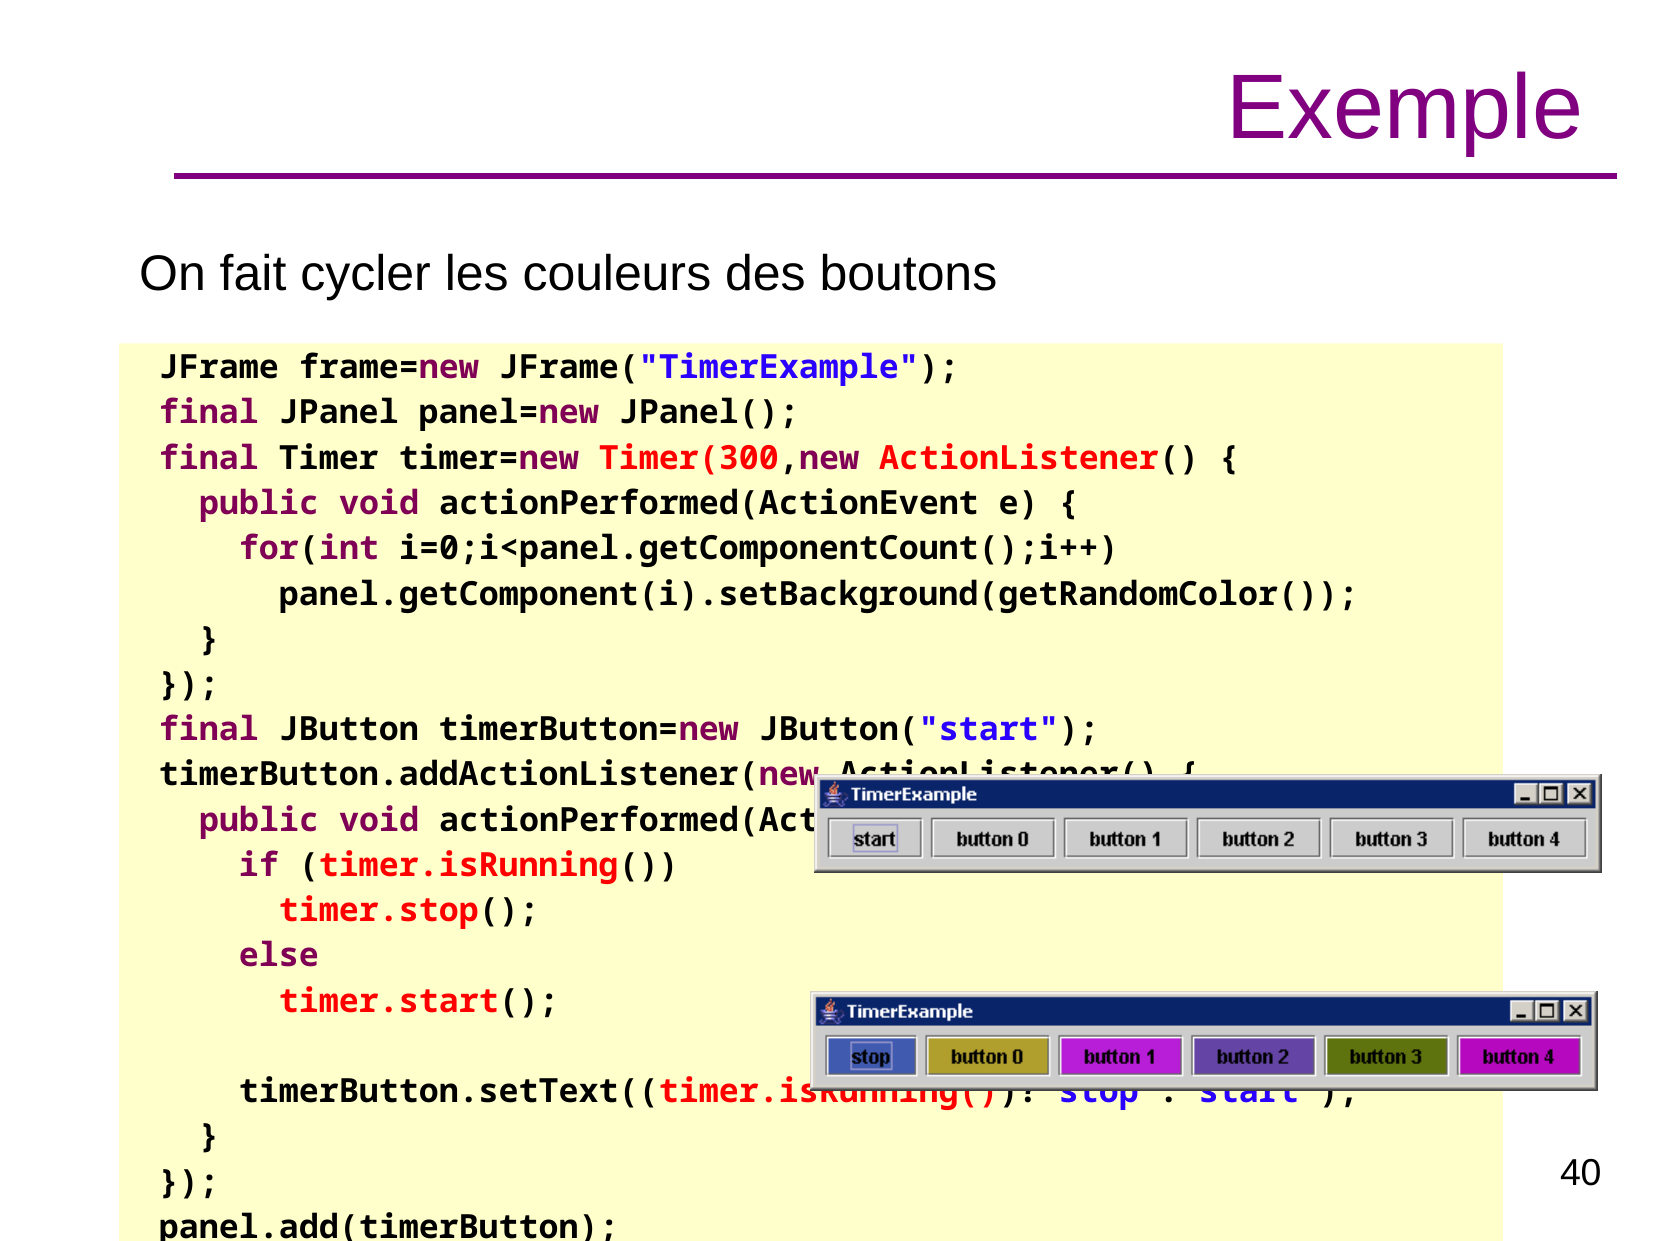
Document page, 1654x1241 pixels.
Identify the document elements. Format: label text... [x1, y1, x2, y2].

list On fait cycler les couleurs des boutons [121, 244, 1534, 325]
picture [810, 991, 1598, 1091]
title Exemple [84, 55, 1584, 159]
picture [814, 774, 1602, 873]
text_box JFrame frame=new JFrame("TimerExample"); final JPanel panel=new JPanel(); final Timer timer=new Timer(300,new ActionListener() { public void actionPerformed(ActionEvent e) { for(int i=0;i<panel.getComponentCount();i++) panel.getComponent(i).setBackground(getRandomColor()); } }); final JButton timerButton=new JButton("start"); timerButton.addActionListener(new ActionListener() { public void actionPerformed(ActionEvent e) { if (timer.isRunning()) timer.stop(); else timer.start(); timerButton.setText((timer.isRunning())?"stop":"start"); } }); panel.add(timerButton); for(int i=0;i<5;i++) panel.add(new JButton("button "+i)); [119, 343, 1503, 1169]
